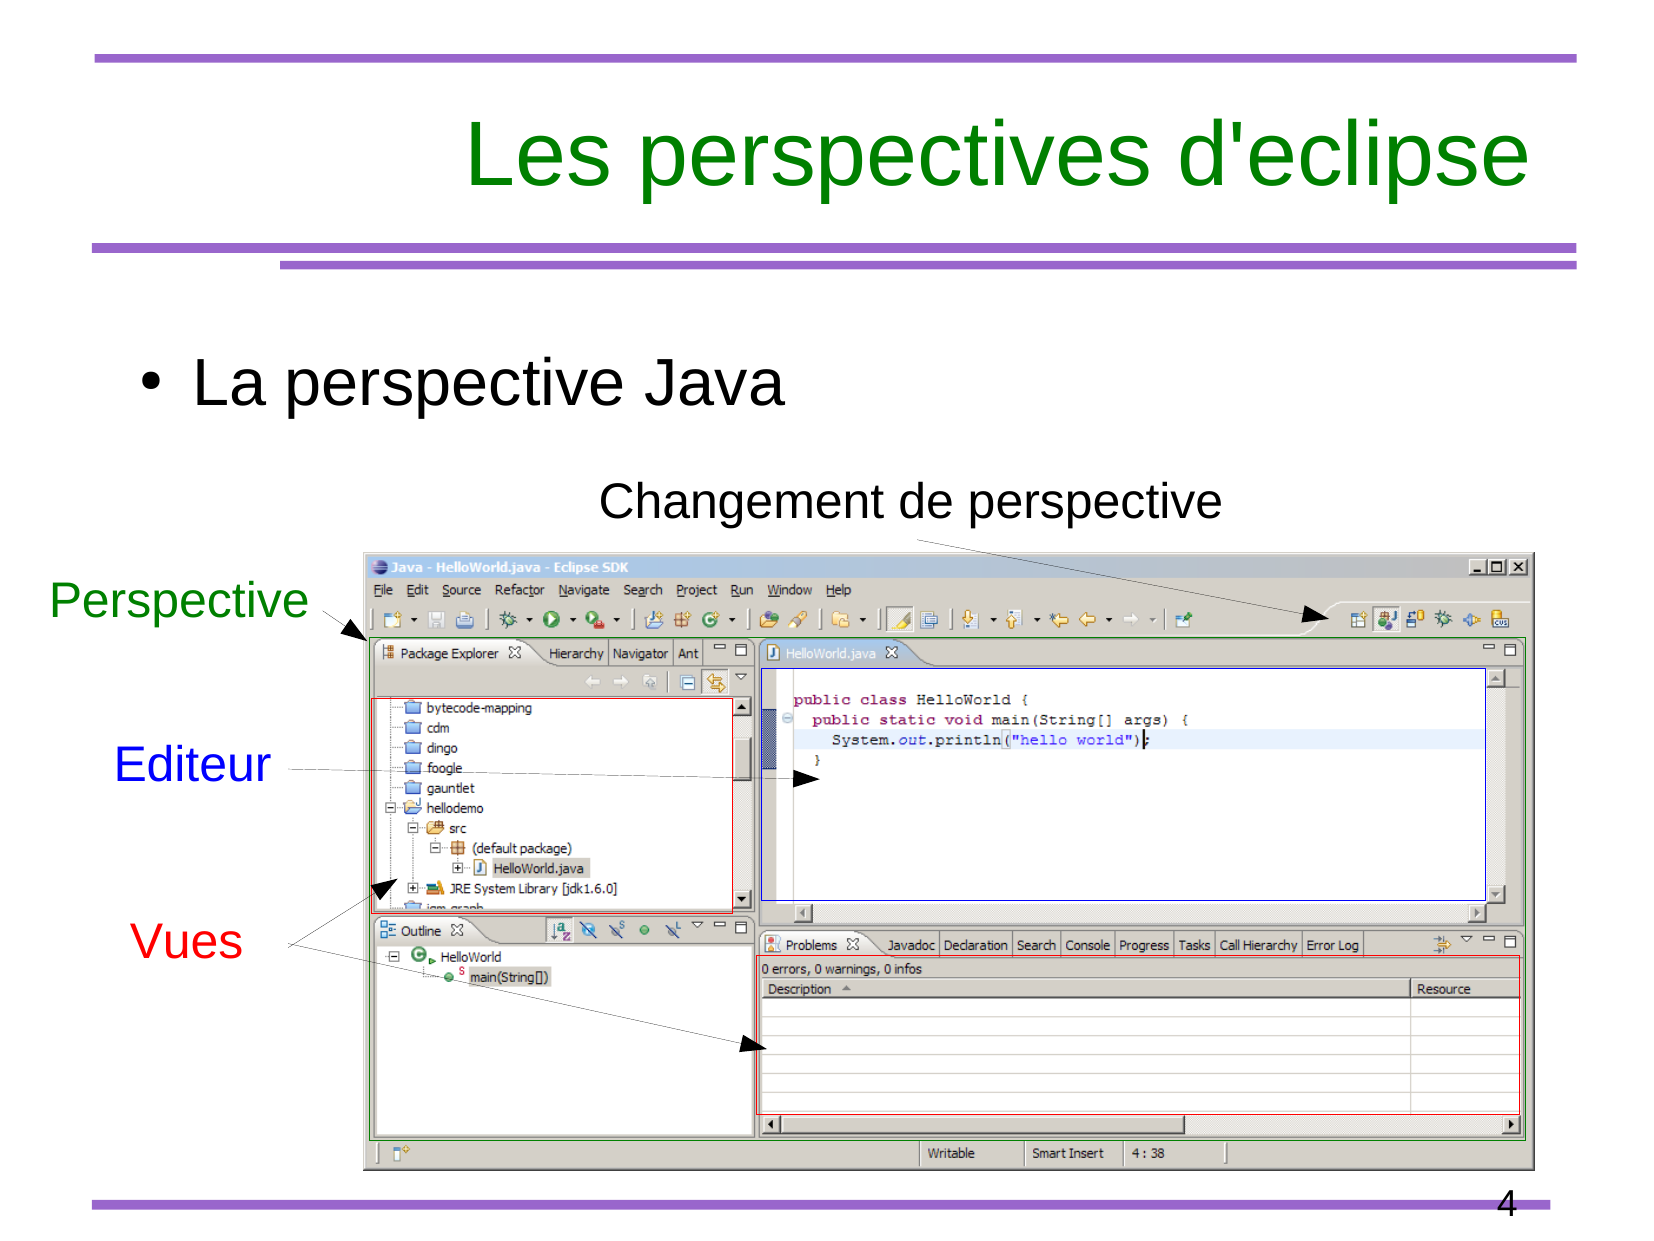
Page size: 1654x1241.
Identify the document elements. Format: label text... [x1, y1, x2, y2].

picture [363, 898, 369, 961]
title Les perspectives d'eclipse [121, 49, 1534, 257]
picture [757, 956, 1519, 1114]
picture [762, 669, 1485, 900]
text_box Vues [129, 913, 244, 970]
picture [363, 552, 1535, 1171]
picture [372, 699, 732, 777]
text_box Editeur [113, 736, 273, 793]
text_box Changement de perspective [598, 472, 1225, 529]
picture [370, 638, 1525, 1140]
picture [363, 771, 369, 899]
text_box Perspective [48, 572, 310, 629]
picture [372, 771, 732, 913]
list La perspective Java [121, 344, 1534, 441]
